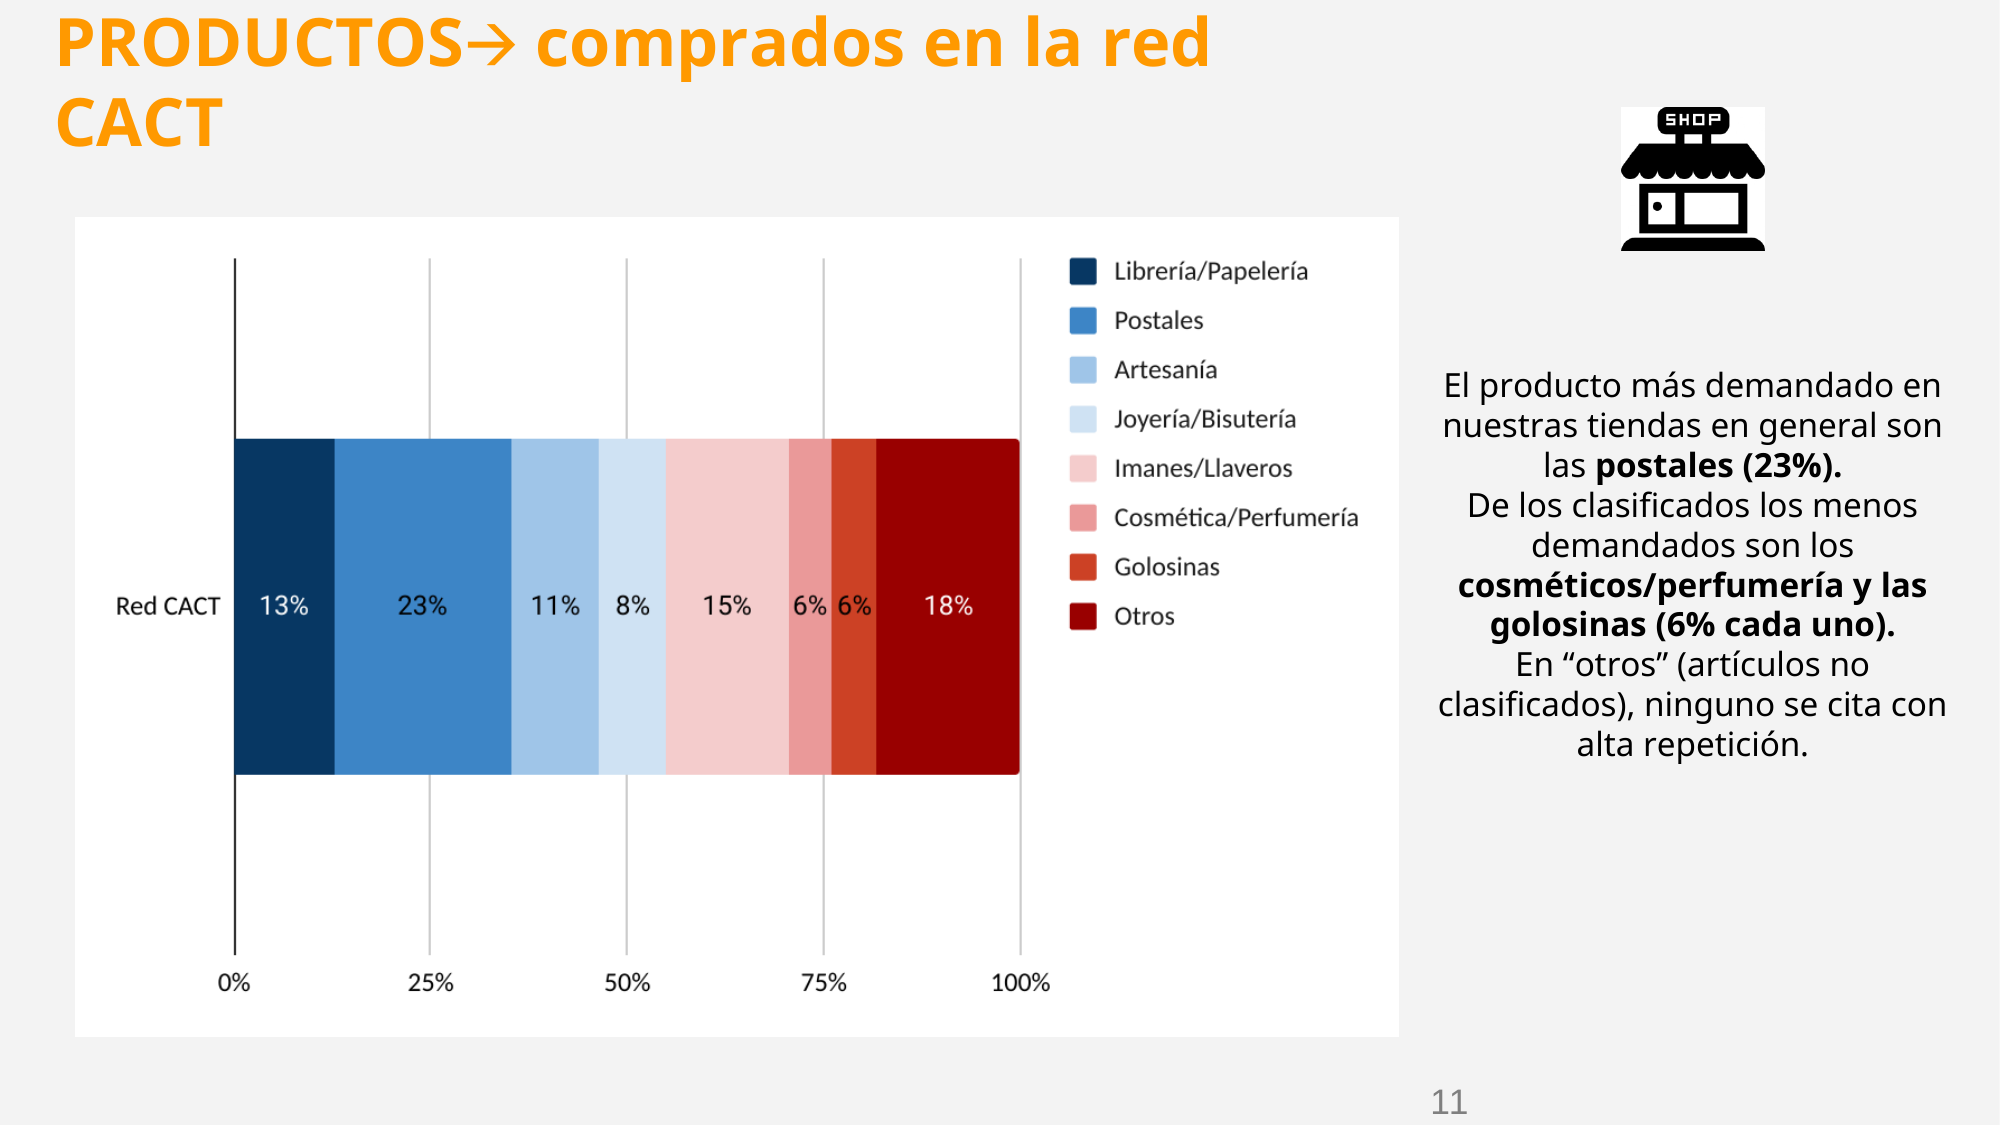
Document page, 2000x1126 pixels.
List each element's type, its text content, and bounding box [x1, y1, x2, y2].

picture [75, 217, 1399, 1037]
text_box El producto más demandado en nuestras tiendas en general son las postales (23%). De los clasificados los menos demandados son los cosméticos/perfumería y las golosinas (6% cada uno). En “otros” (artículos no clasificados), ninguno se cita con alta repetición. [1403, 356, 1983, 571]
text_box PRODUCTOS🡪 comprados en la red CACT [54, 0, 1276, 120]
text_box <número> [1412, 1069, 1880, 1126]
picture [1621, 107, 1765, 251]
